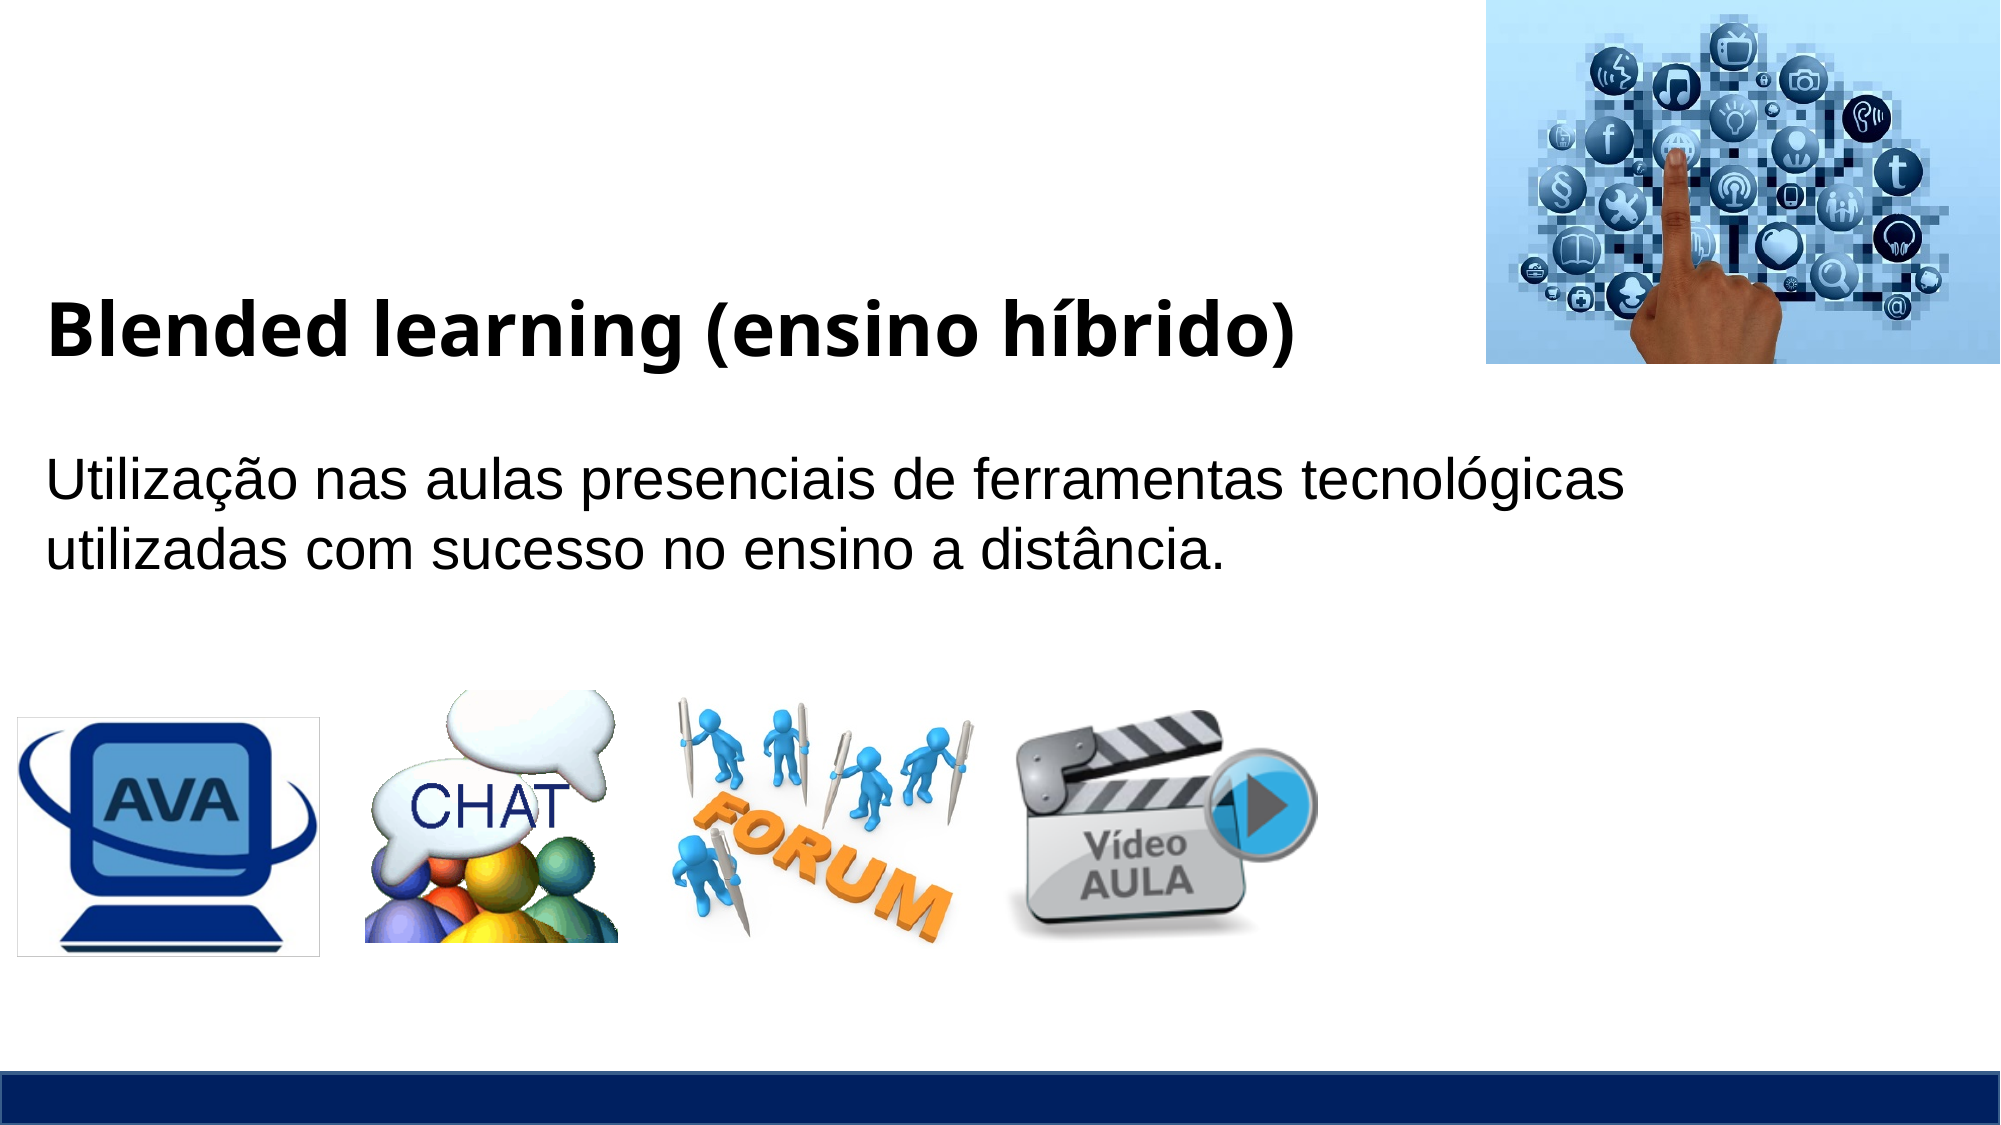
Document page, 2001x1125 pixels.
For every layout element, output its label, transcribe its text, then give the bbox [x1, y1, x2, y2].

text_box [0, 1073, 2000, 1125]
picture [16, 716, 321, 958]
picture [365, 690, 618, 943]
picture [994, 710, 1318, 943]
picture [1486, 0, 2000, 364]
picture [643, 690, 988, 949]
text_box Blended learning (ensino híbrido) Utilização nas aulas presenciais de ferramentas tecnológicas utilizadas com sucesso no ensino a distância. [30, 273, 1744, 769]
